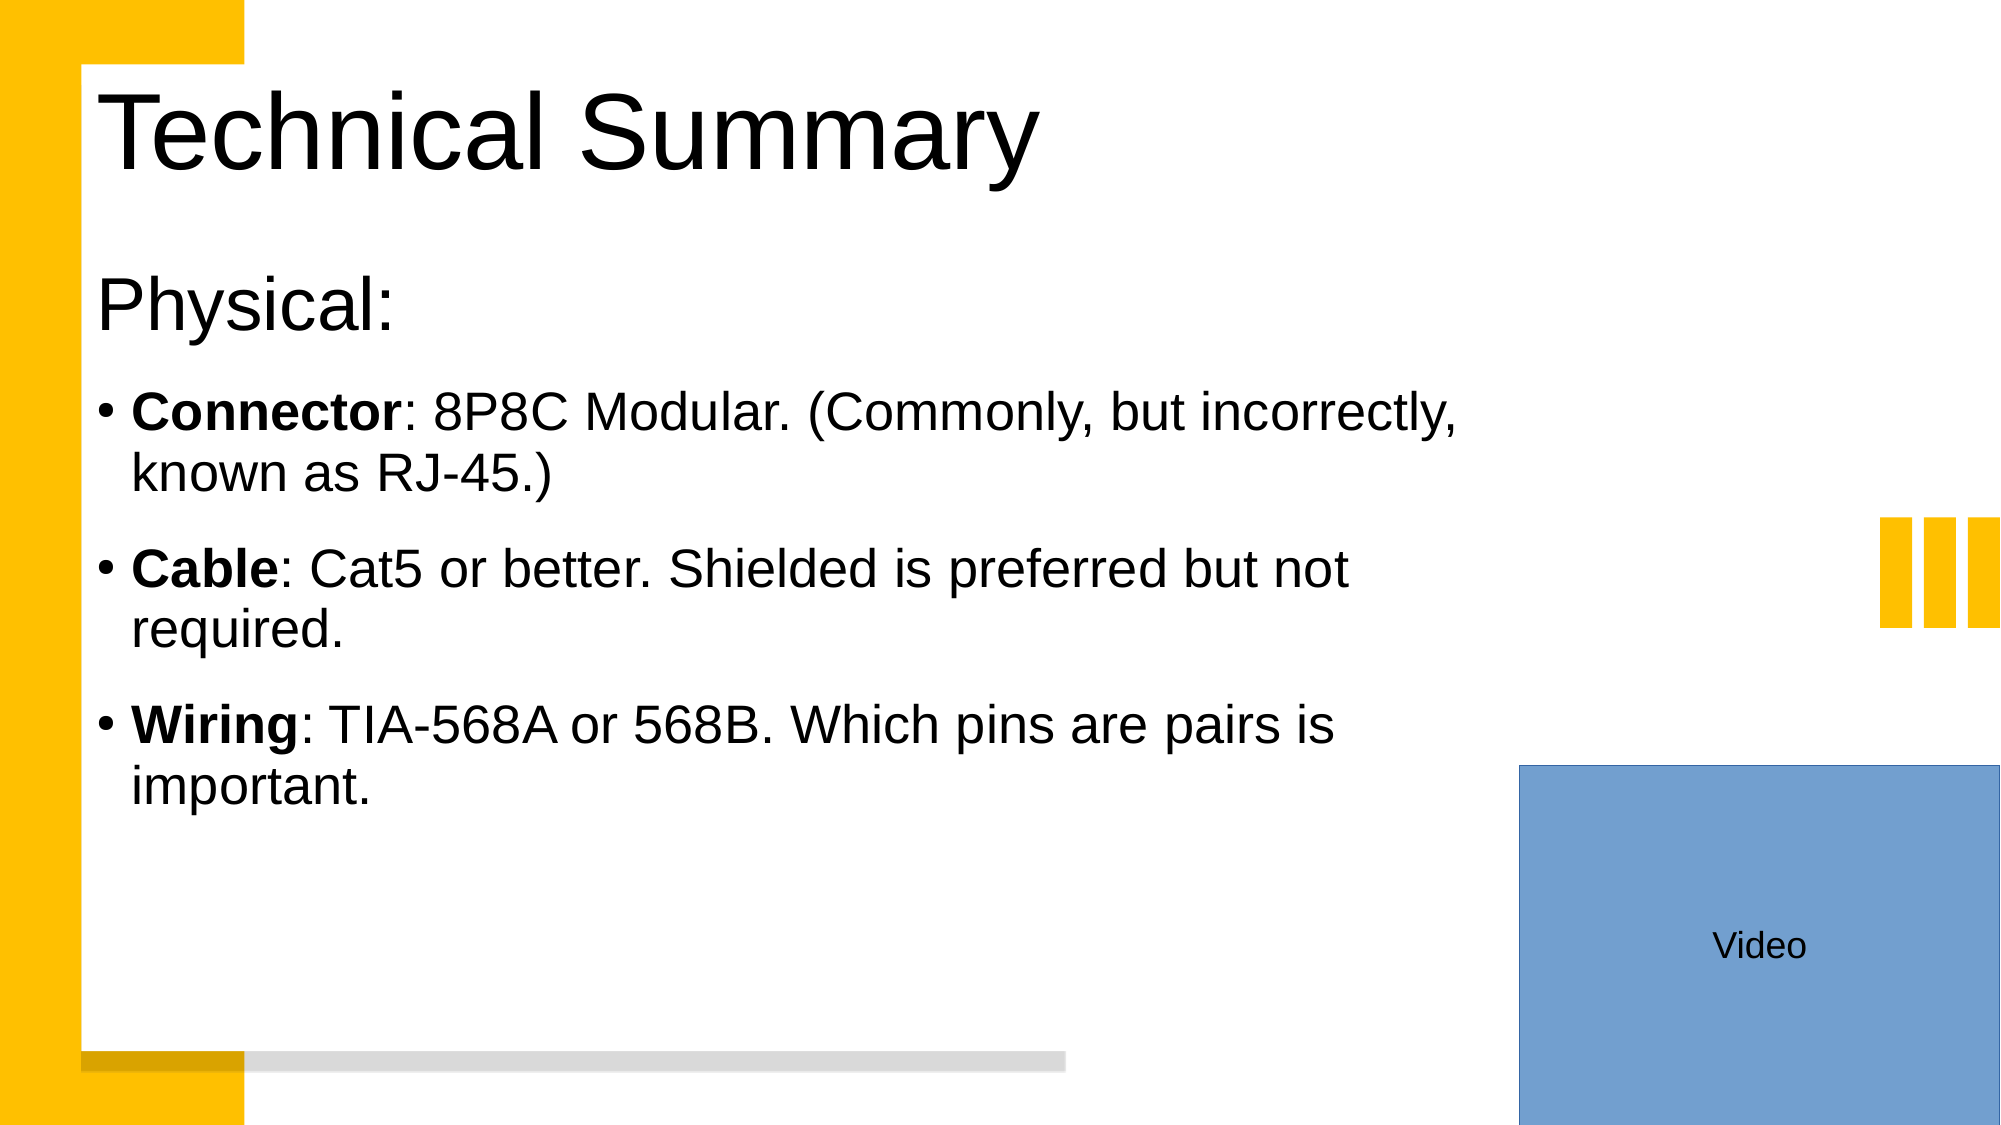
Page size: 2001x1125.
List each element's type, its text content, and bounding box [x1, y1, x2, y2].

text_box Physical: Connector: 8P8C Modular. (Commonly, but incorrectly, known as RJ-45.) Cable: Cat5 or better. Shielded is preferred but not required. Wiring: TIA-568A or 568B. Which pins are pairs is important. [81, 254, 1516, 1041]
text_box Video [1519, 765, 2000, 1125]
text_box [0, 0, 2000, 1125]
text_box Technical Summary [81, 64, 1921, 201]
